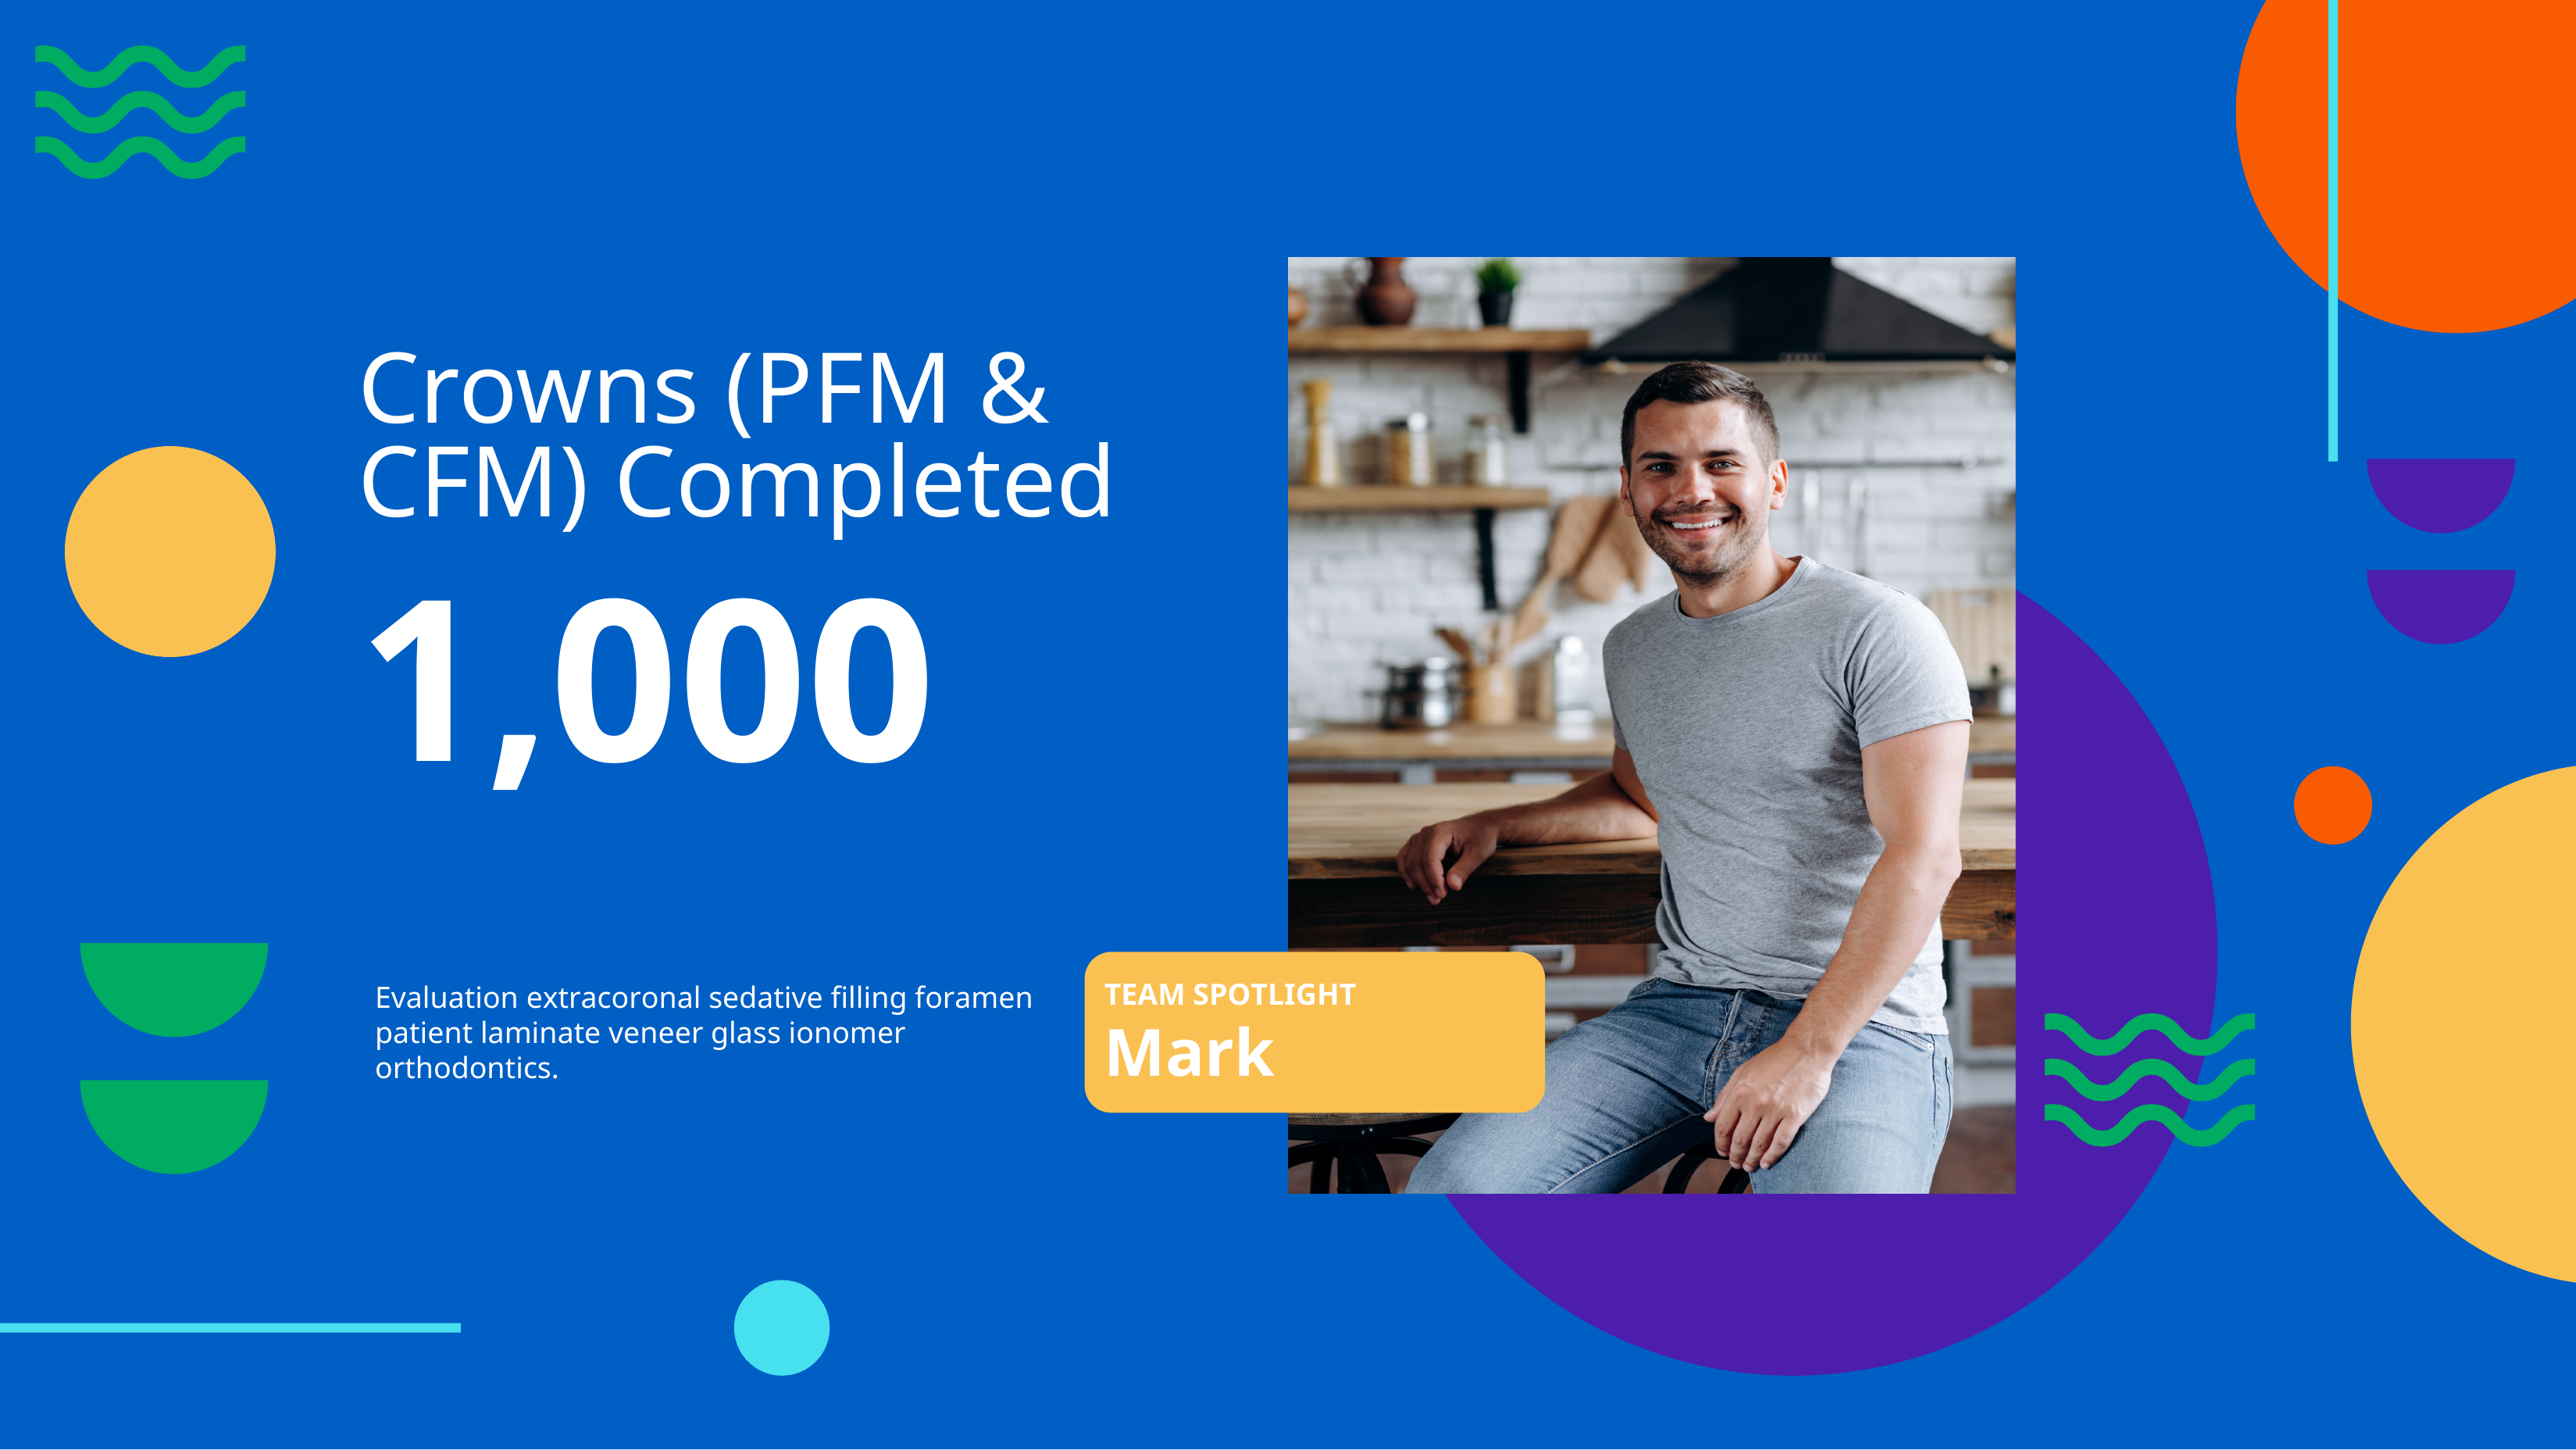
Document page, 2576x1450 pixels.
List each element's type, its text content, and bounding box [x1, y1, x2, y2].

picture [1288, 257, 2016, 1194]
text_box Crowns (PFM & CFM) Completed [346, 341, 1175, 530]
text_box TEAM SPOTLIGHT Mark [1084, 952, 1546, 1113]
text_box 1,000 [346, 530, 1200, 815]
text_box Evaluation extracoronal sedative filling foramen patient laminate veneer glass ionomer orthodontics. [363, 973, 1047, 1092]
text_box [0, 0, 2576, 1450]
